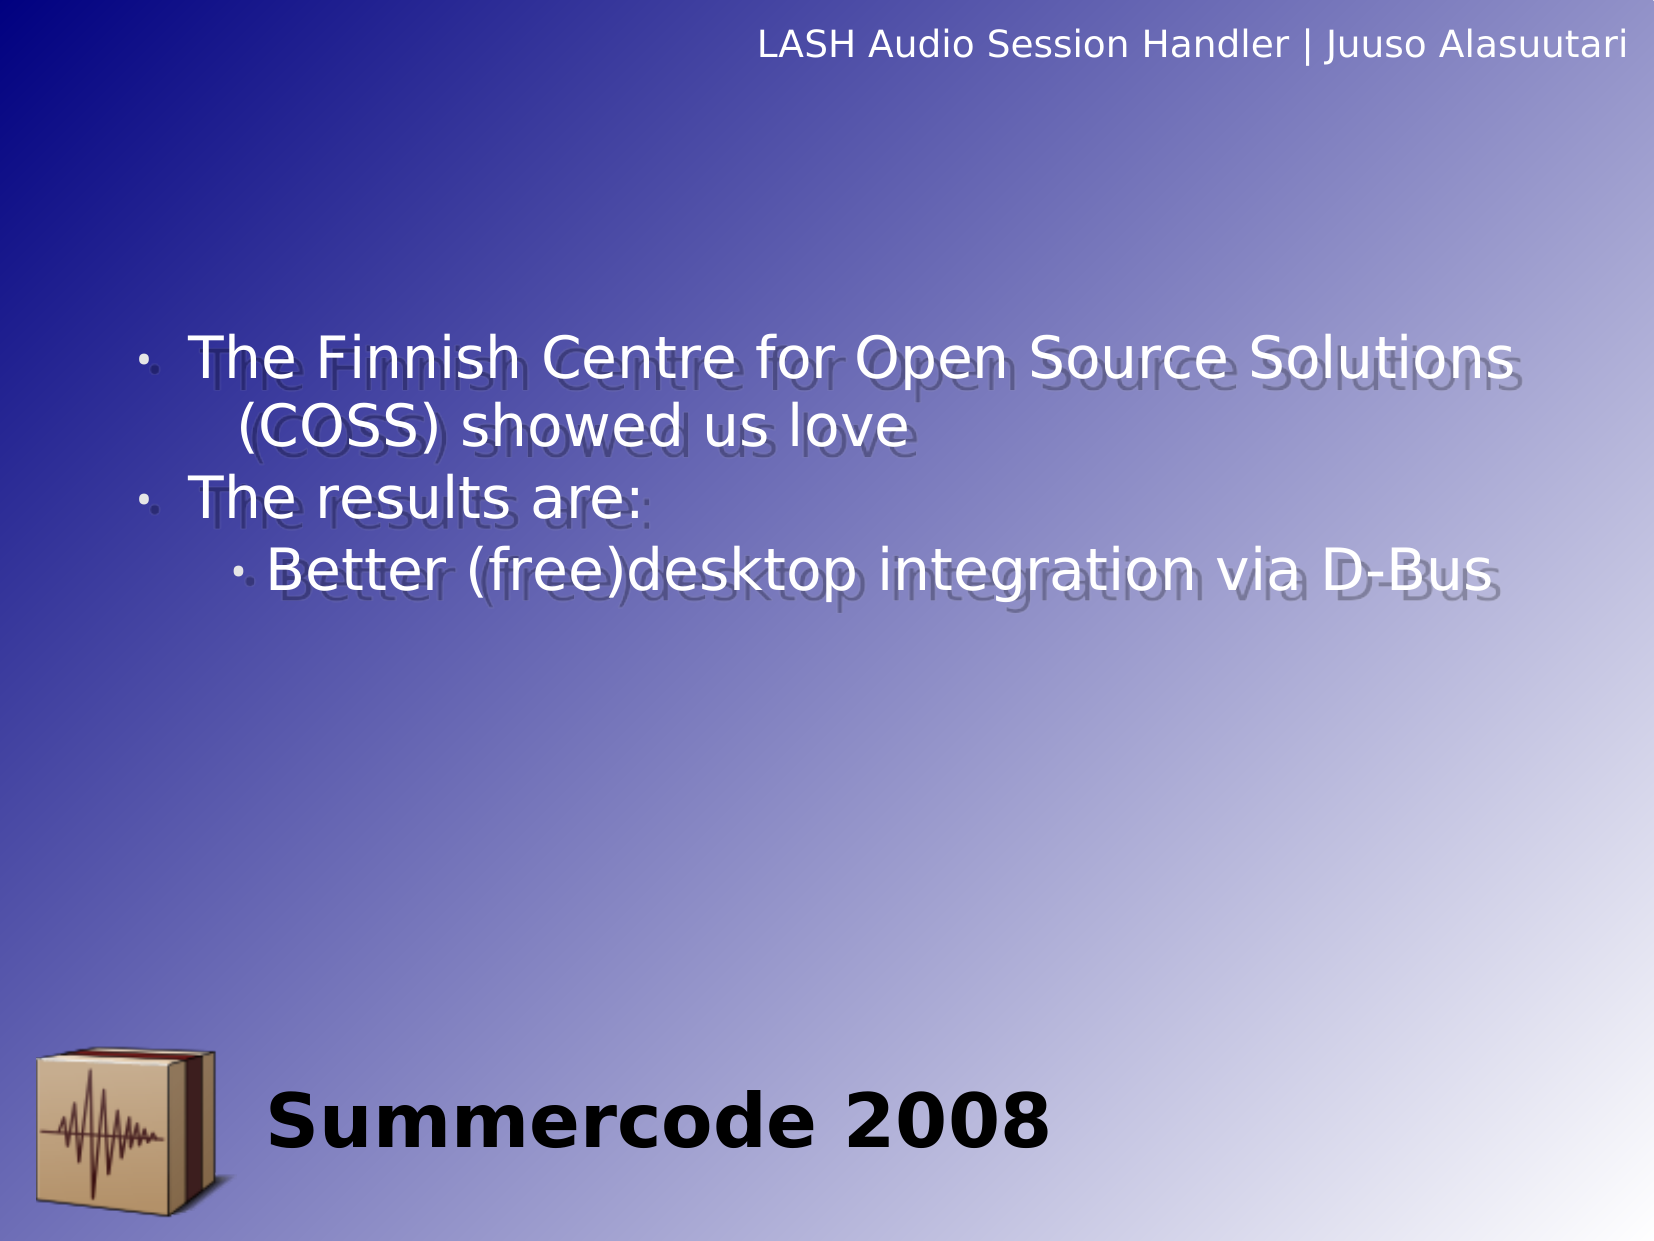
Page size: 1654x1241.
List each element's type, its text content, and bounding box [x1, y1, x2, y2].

title Summercode 2008 [265, 1040, 1625, 1204]
picture [36, 1033, 237, 1234]
list The Finnish Centre for Open Source Solutions (COSS) showed us love The results are: Better (free)desktop integration via D-Bus [88, 324, 1565, 960]
